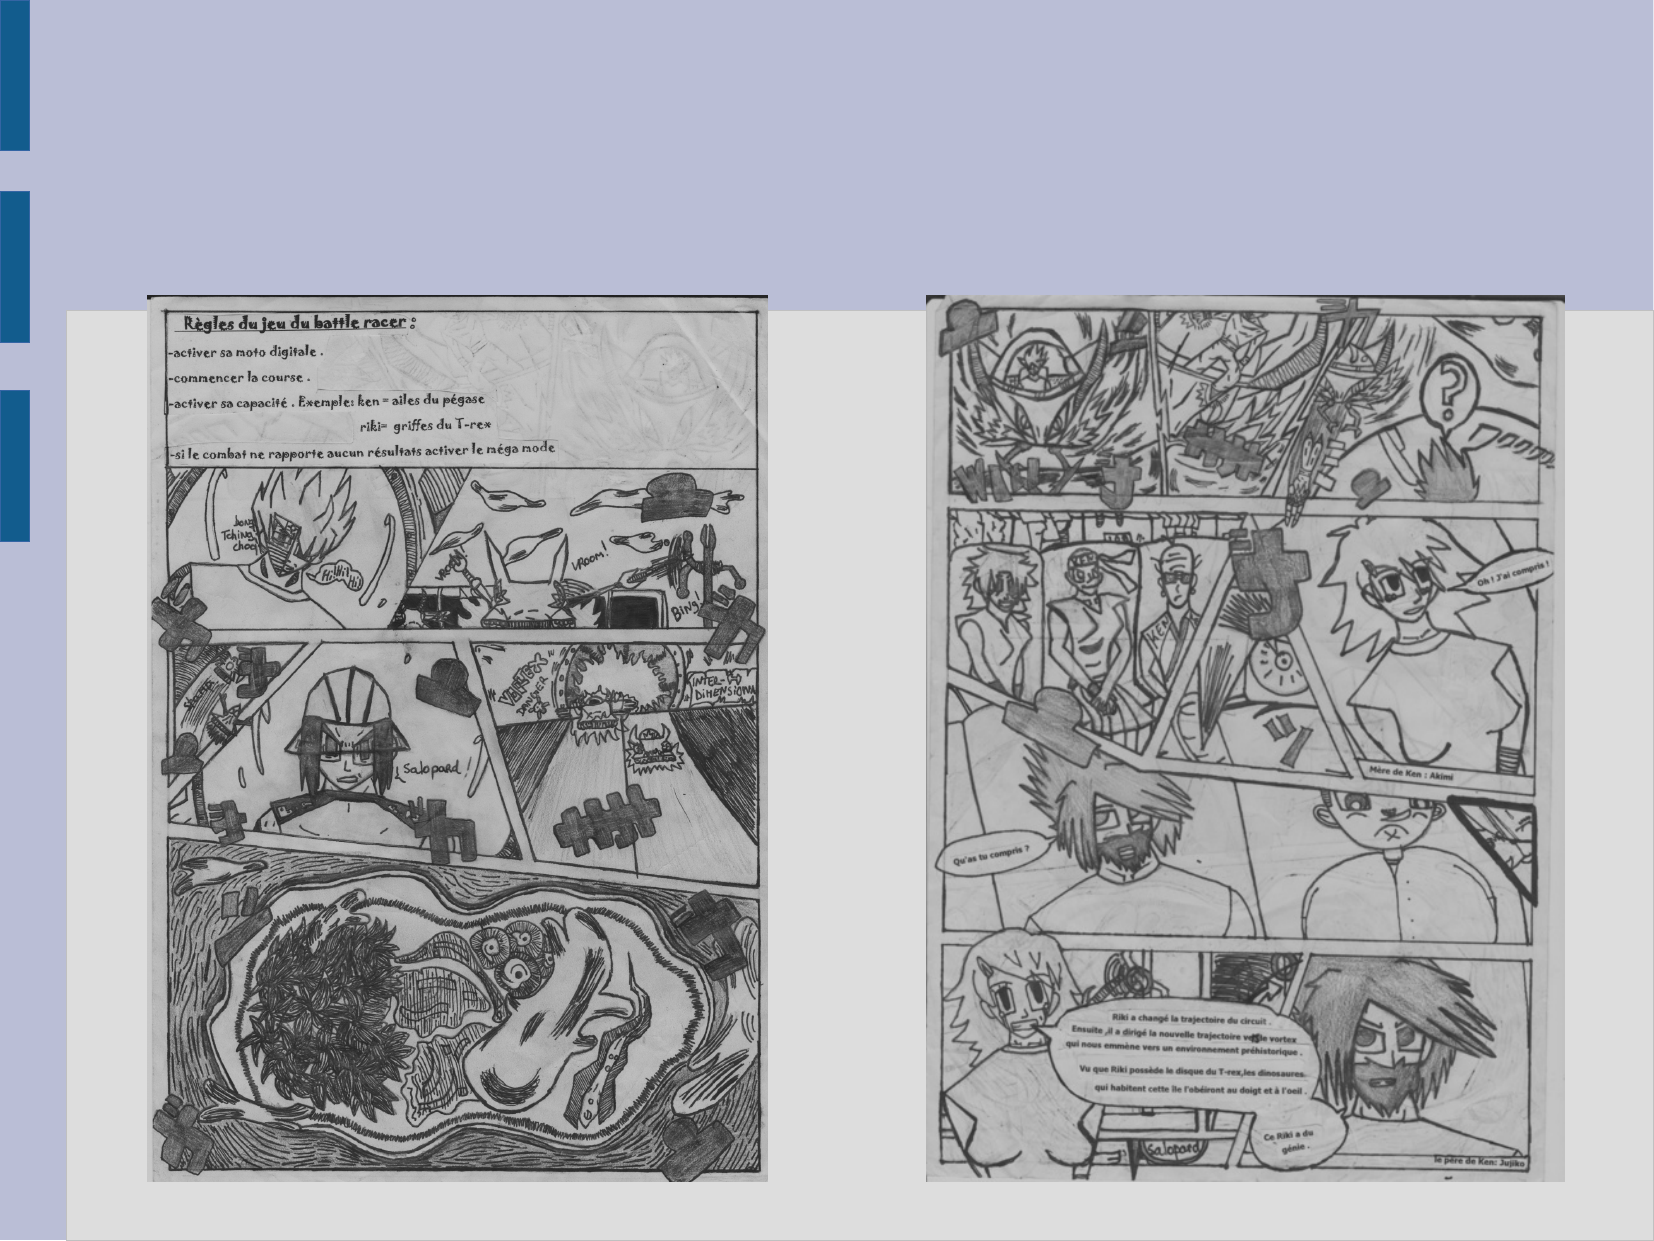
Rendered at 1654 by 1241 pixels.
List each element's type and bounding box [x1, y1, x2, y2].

picture [147, 295, 768, 1182]
picture [926, 295, 1565, 1182]
